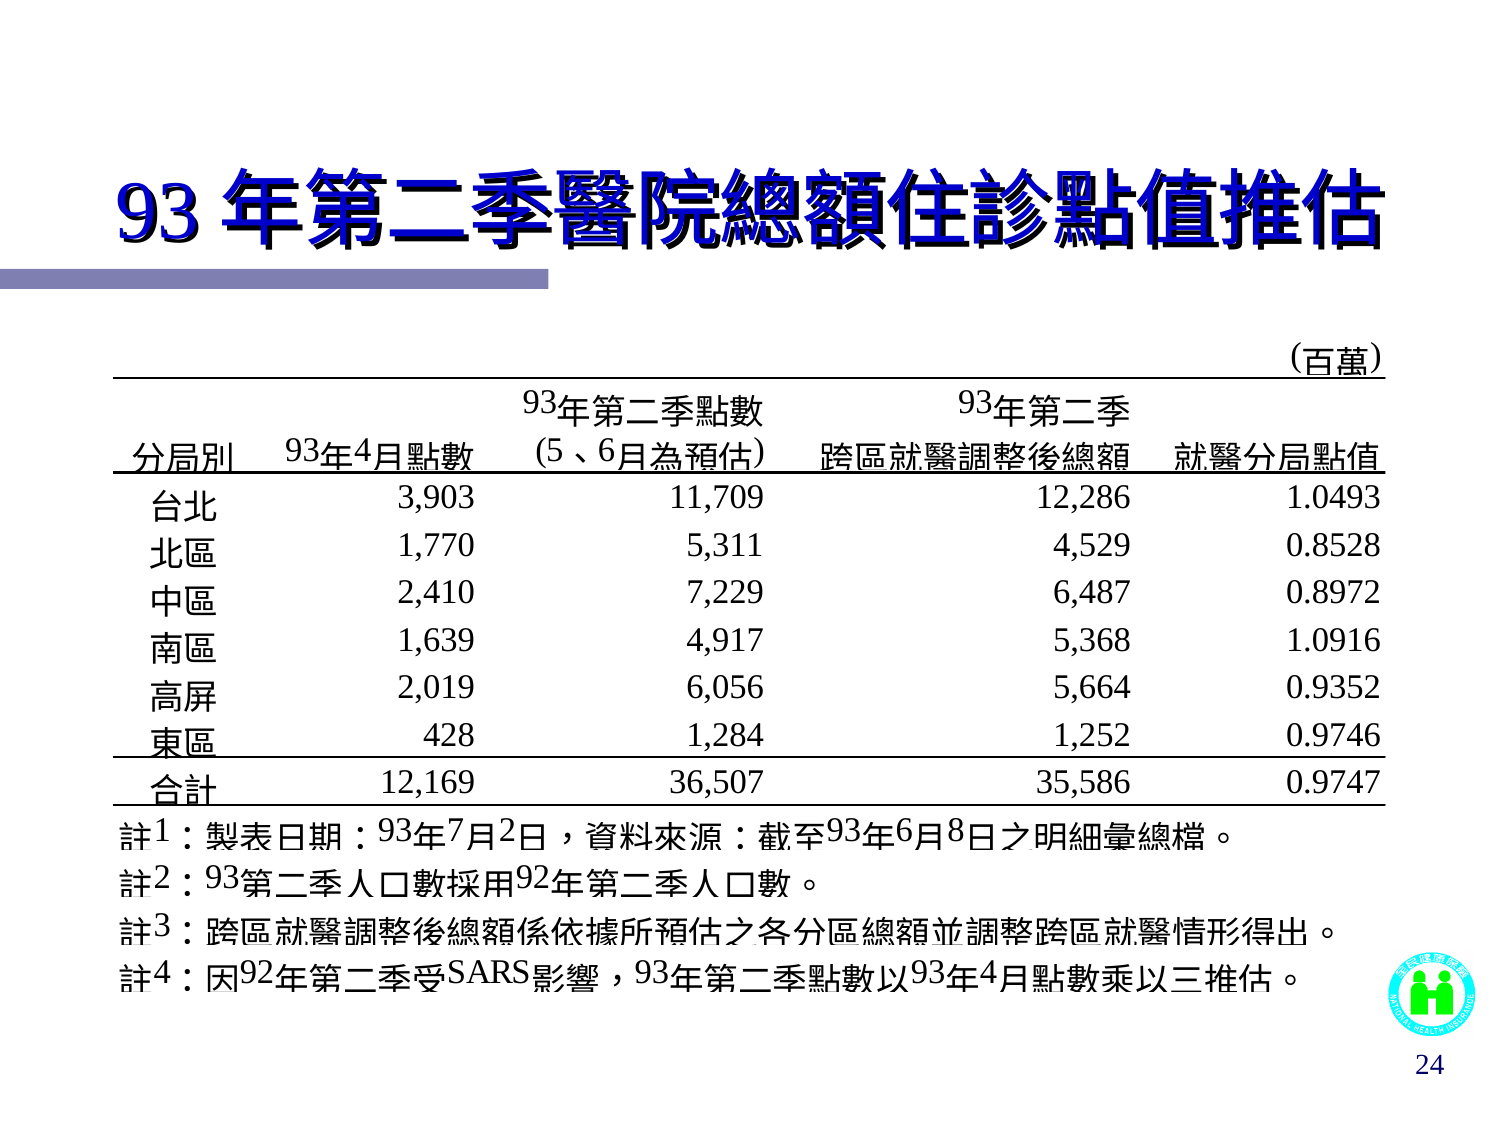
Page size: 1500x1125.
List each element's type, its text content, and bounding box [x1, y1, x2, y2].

chart [112, 329, 1388, 996]
title 93年第二季醫院總額住診點值推估 [87, 75, 1413, 263]
text_box [1400, 1037, 1476, 1125]
